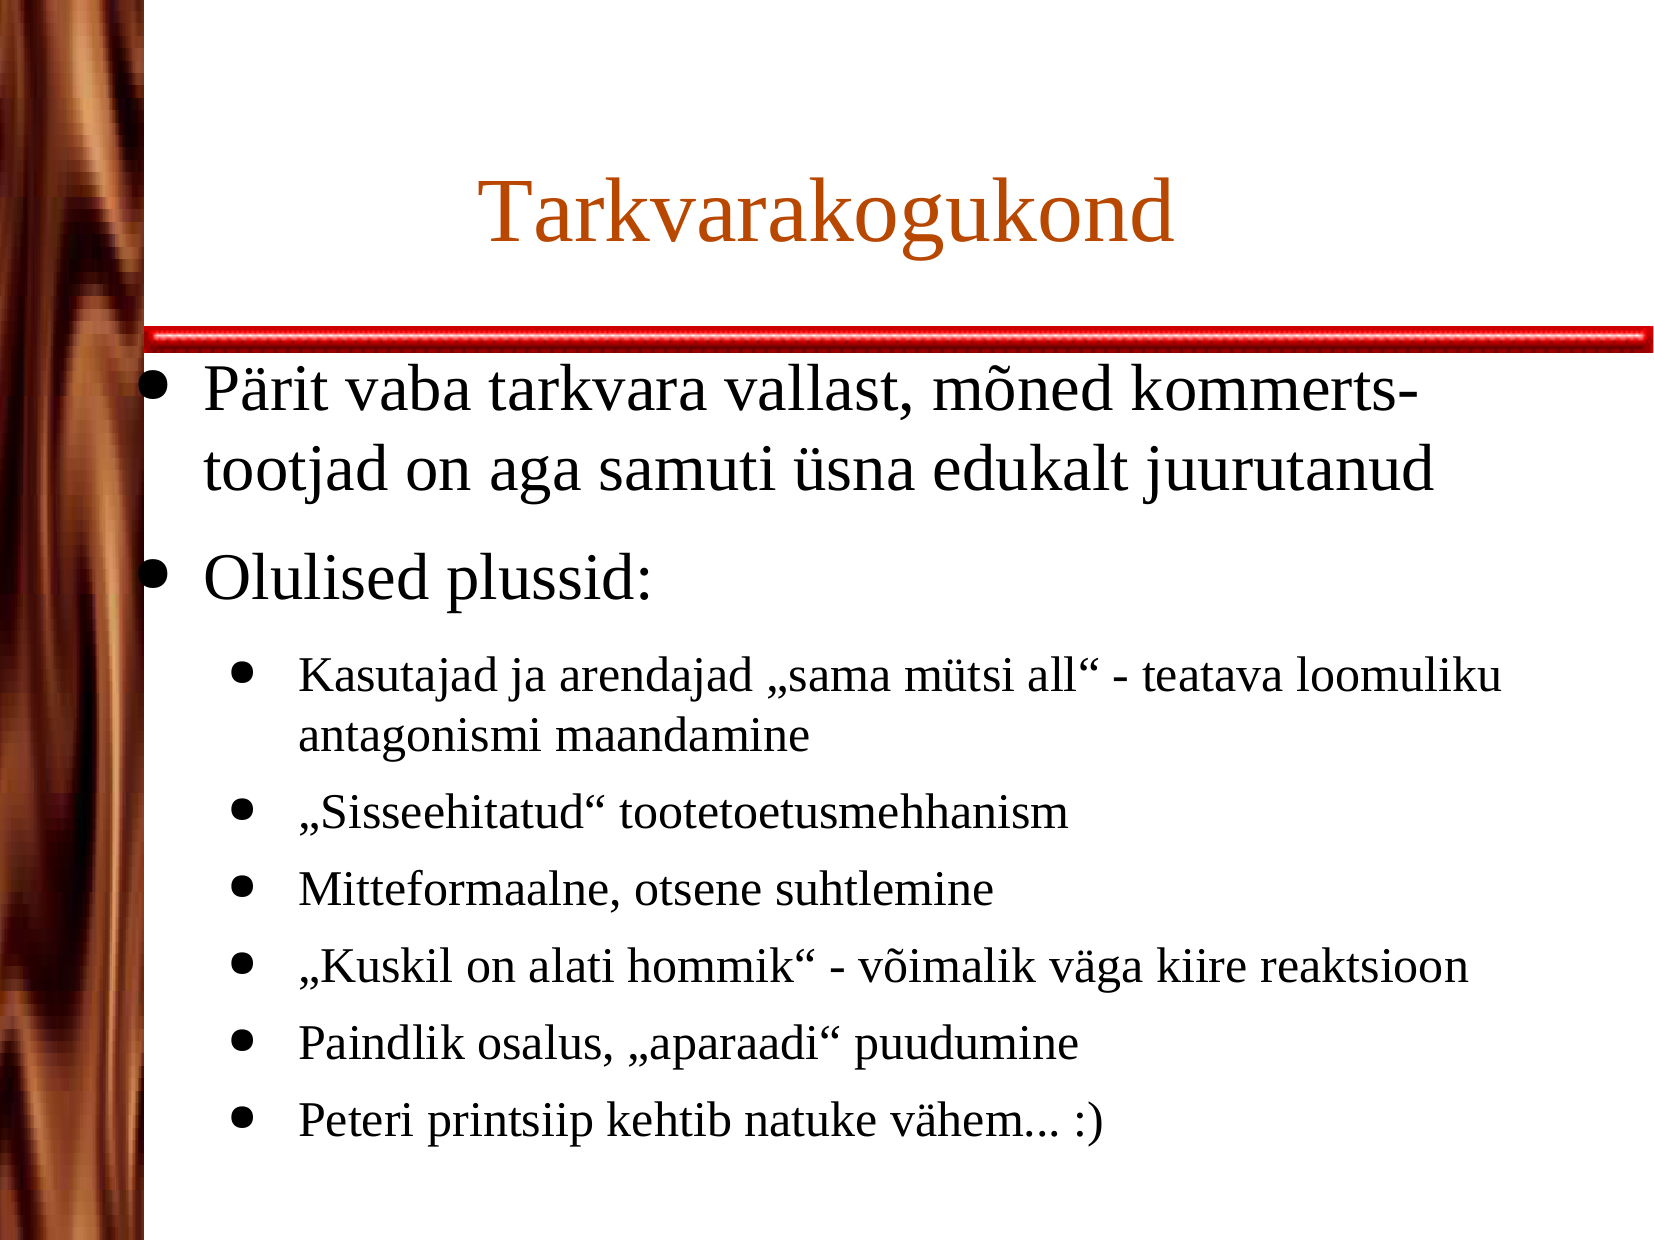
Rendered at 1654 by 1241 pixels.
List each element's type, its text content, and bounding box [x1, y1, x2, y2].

title Tarkvarakogukond [121, 100, 1533, 312]
list Pärit vaba tarkvara vallast, mõned kommerts-tootjad on aga samuti üsna edukalt juurutanud Olulised plussid: Kasutajad ja arendajad „sama mütsi all“ - teatava loomuliku antagonismi maandamine „Sisseehitatud“ tootetoetusmehhanism Mitteformaalne, otsene suhtlemine „Kuskil on alati hommik“ - võimalik väga kiire reaktsioon Paindlik osalus, „aparaadi“ puudumine Peteri printsiip kehtib natuke vähem... :) [121, 344, 1533, 1146]
picture [0, 0, 1654, 1240]
